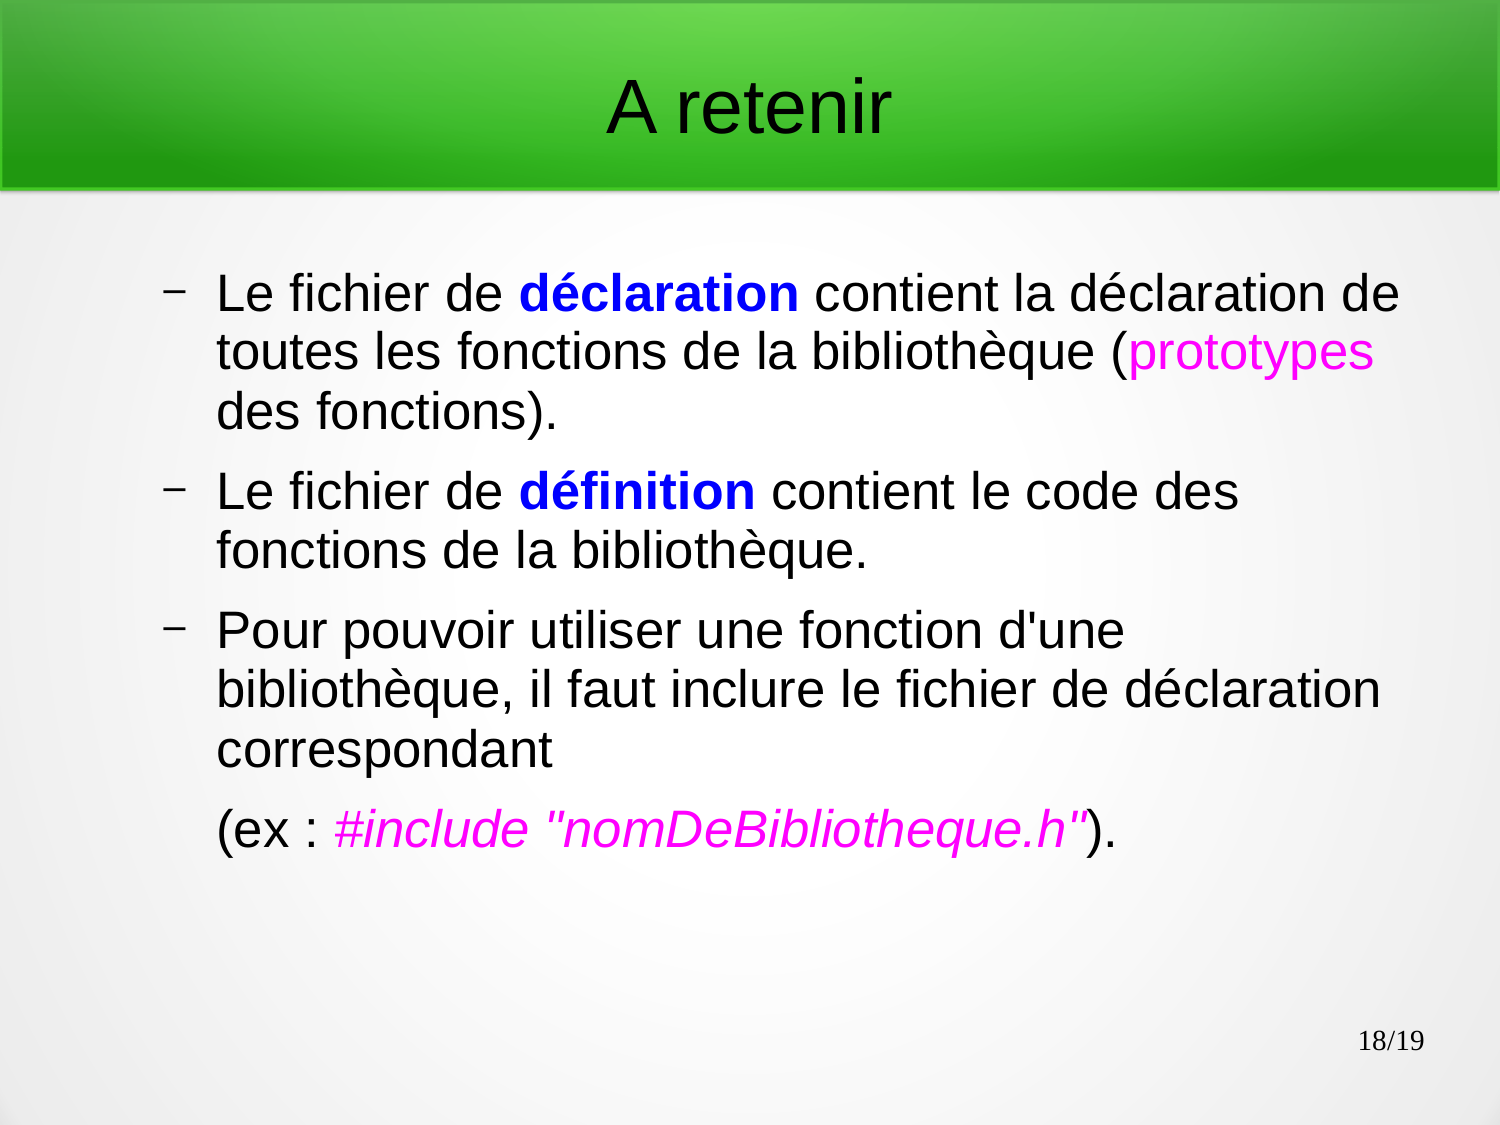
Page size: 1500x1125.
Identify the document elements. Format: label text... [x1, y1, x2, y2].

title A retenir [75, 42, 1426, 172]
list Le fichier de déclaration contient la déclaration de toutes les fonctions de la bibliothèque (prototypes des fonctions). Le fichier de définition contient le code des fonctions de la bibliothèque. Pour pouvoir utiliser une fonction d'une bibliothèque, il faut inclure le fichier de déclaration correspondant (ex : #include "nomDeBibliotheque.h"). [75, 263, 1425, 993]
